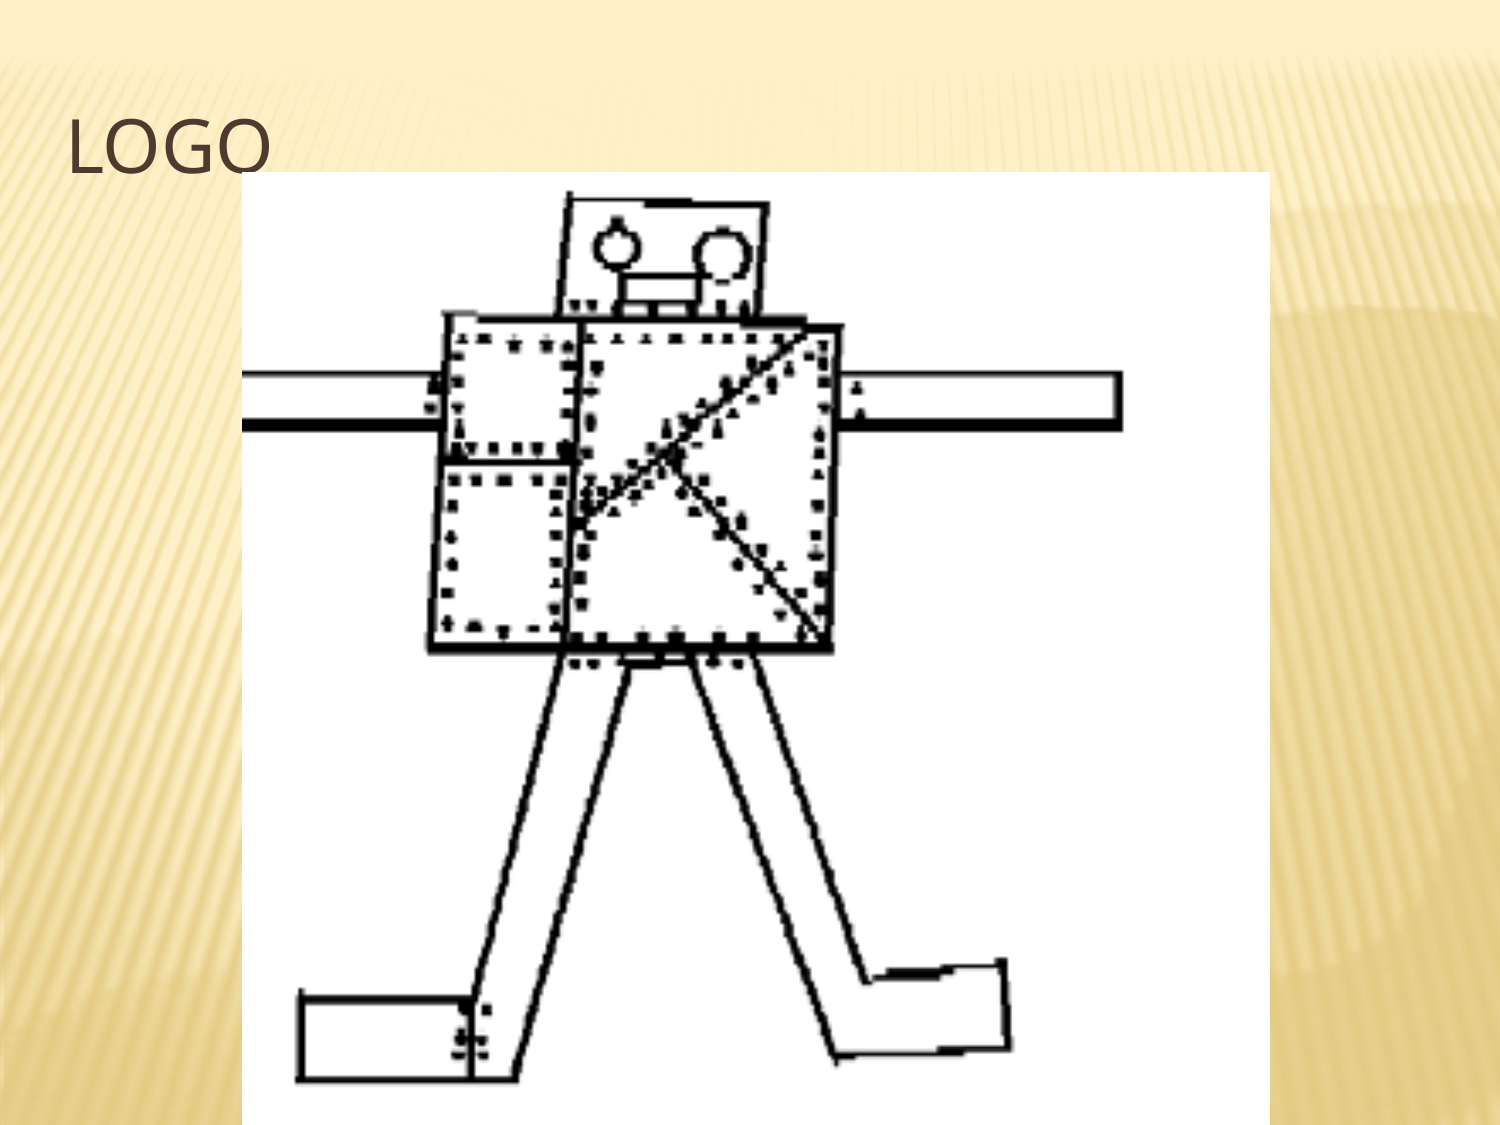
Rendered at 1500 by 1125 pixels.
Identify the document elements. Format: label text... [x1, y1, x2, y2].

title Logo [50, 75, 1476, 213]
picture [242, 172, 1270, 1125]
